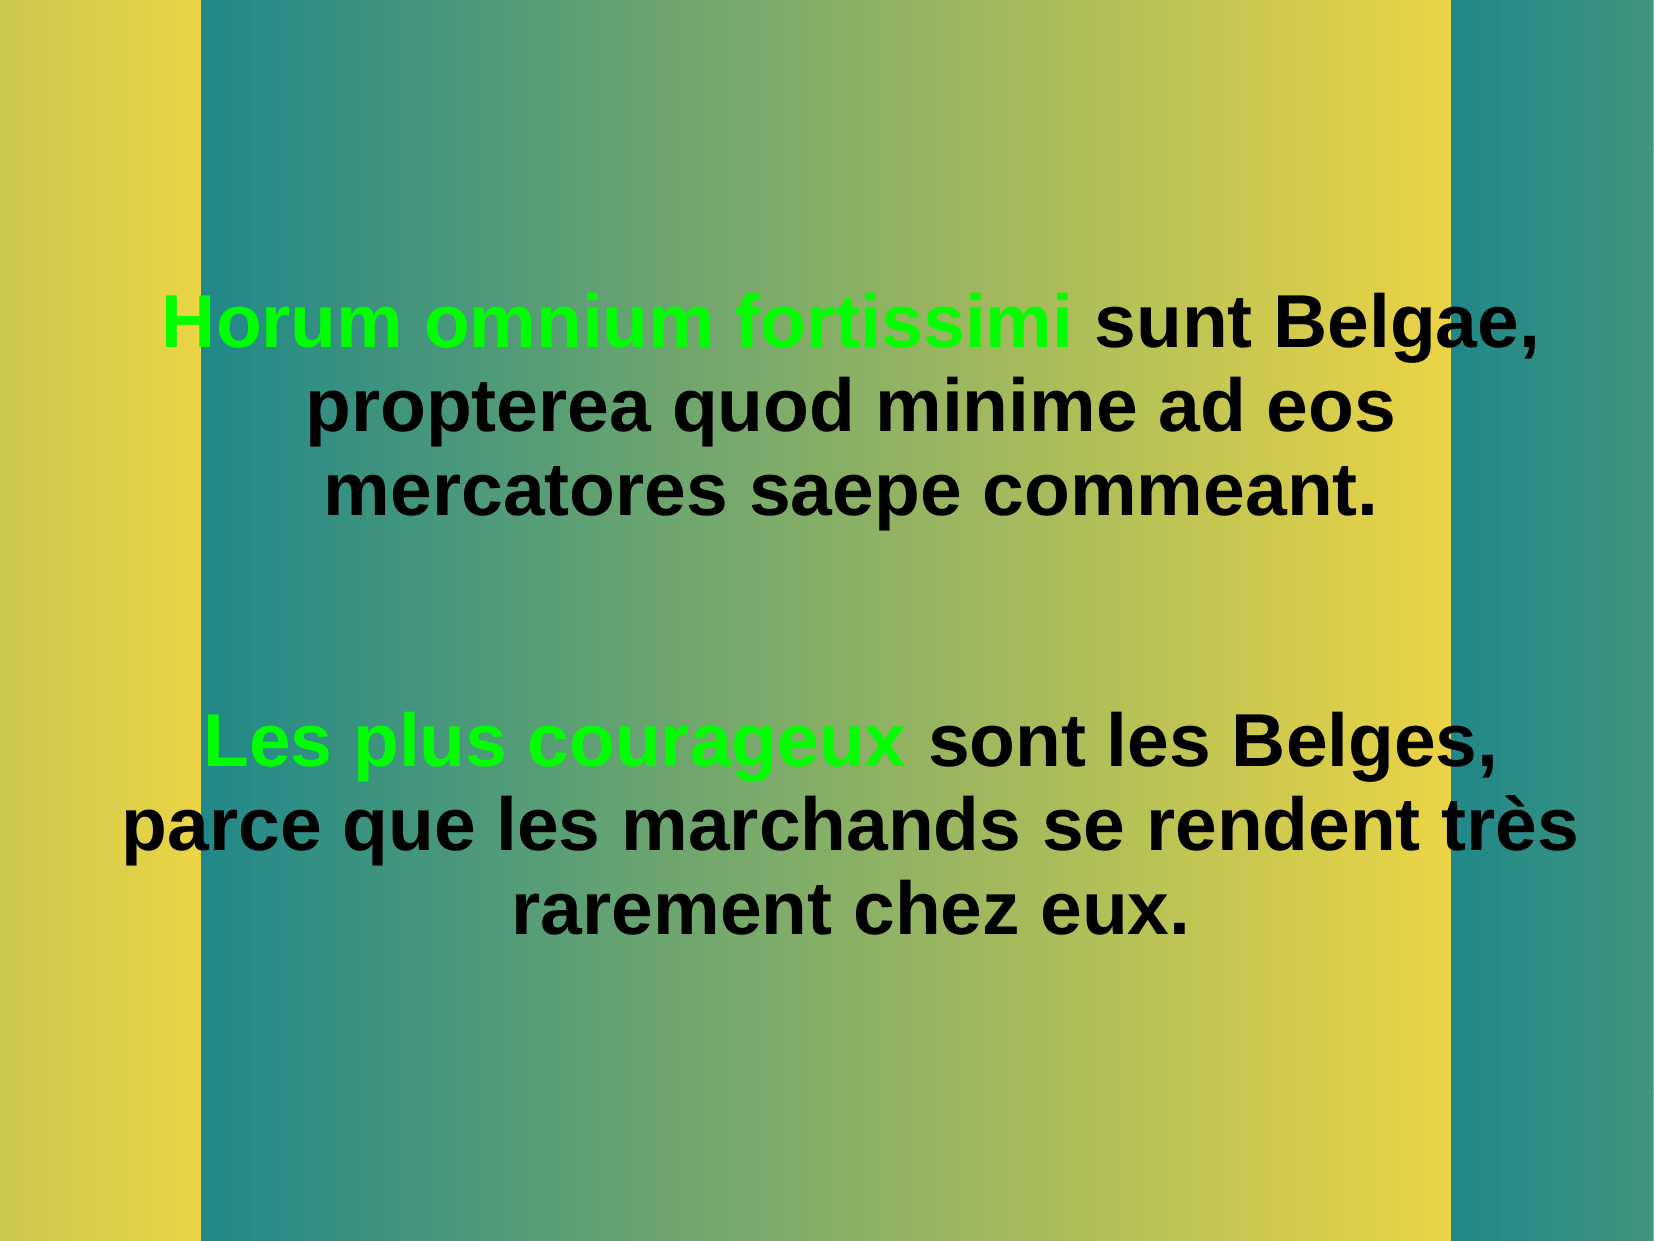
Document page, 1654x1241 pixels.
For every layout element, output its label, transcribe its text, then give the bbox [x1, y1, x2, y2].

picture [0, 0, 1654, 1241]
text_box Horum omnium fortissimi sunt Belgae, propterea quod minime ad eos mercatores saepe commeant. Les plus courageux sont les Belges, parce que les marchands se rendent très rarement chez eux. [106, 271, 1597, 959]
